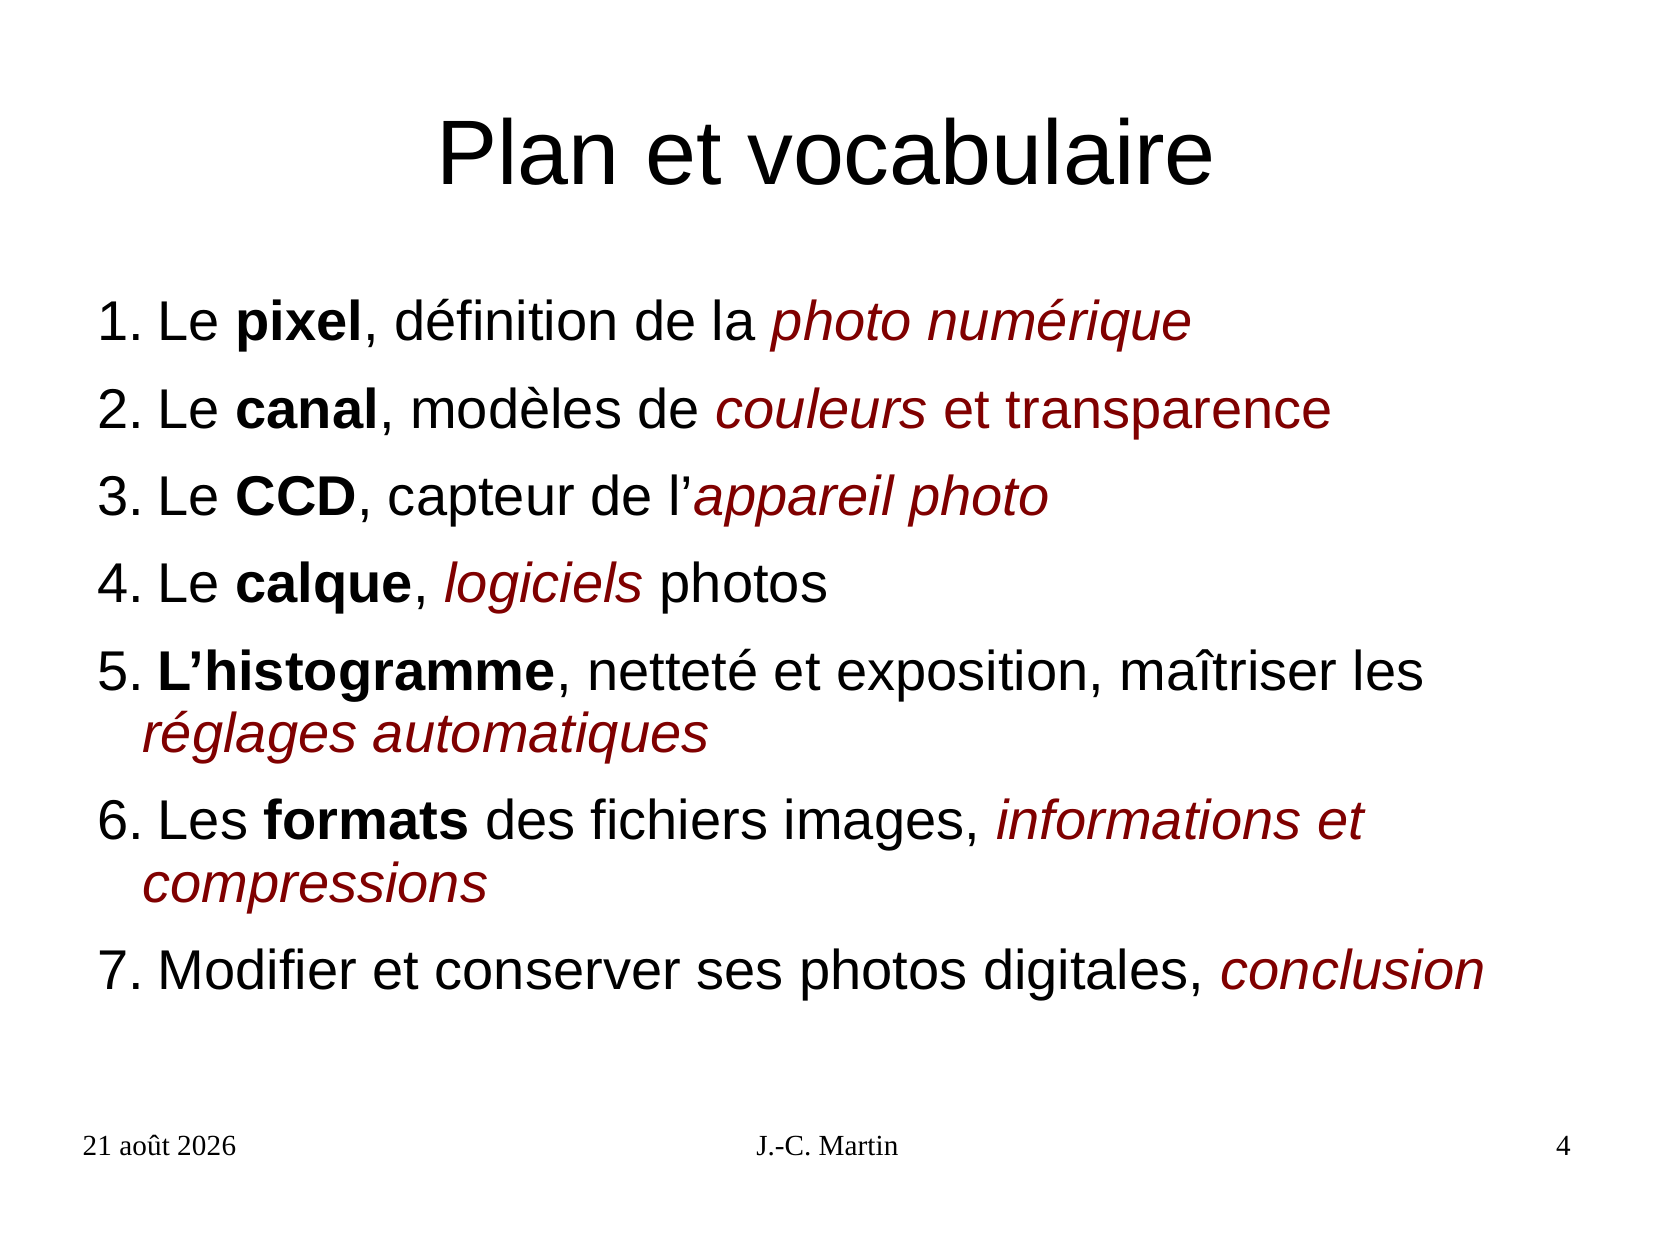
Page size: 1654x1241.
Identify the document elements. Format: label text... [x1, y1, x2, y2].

title Plan et vocabulaire [82, 49, 1571, 257]
list Le pixel, définition de la photo numérique Le canal, modèles de couleurs et transparence Le CCD, capteur de l’appareil photo Le calque, logiciels photos L’histogramme, netteté et exposition, maîtriser les réglages automatiques Les formats des fichiers images, informations et compressions Modifier et conserver ses photos digitales, conclusion [82, 290, 1583, 1010]
